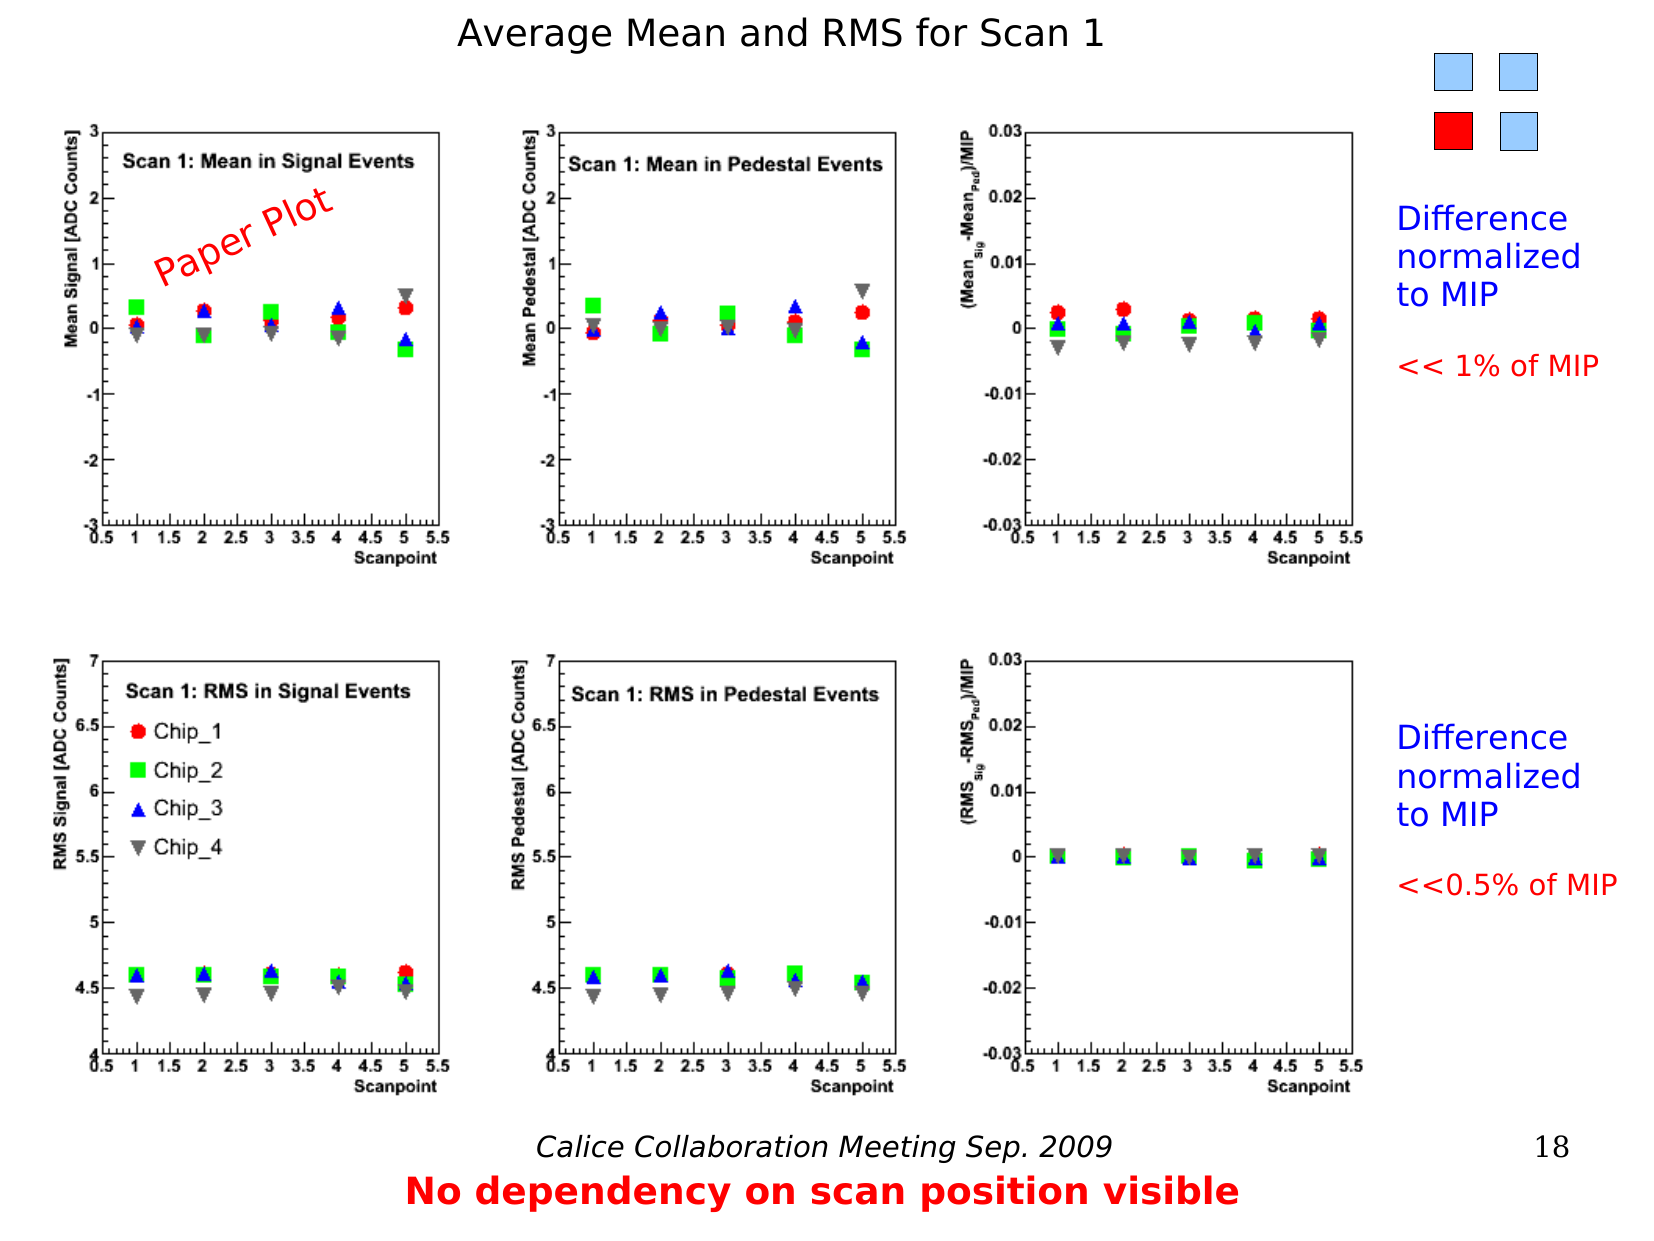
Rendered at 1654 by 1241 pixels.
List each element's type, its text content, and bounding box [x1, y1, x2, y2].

text_box Difference normalized to MIP <<0.5% of MIP [1381, 711, 1633, 945]
text_box Average Mean and RMS for Scan 1 [442, 4, 1107, 64]
picture [35, 76, 1405, 1133]
text_box Difference normalized to MIP << 1% of MIP [1381, 191, 1613, 425]
text_box [1500, 112, 1538, 151]
text_box Paper Plot [131, 165, 352, 310]
text_box [1499, 53, 1538, 91]
text_box [1434, 53, 1473, 91]
text_box No dependency on scan position visible [389, 1162, 1238, 1221]
text_box [1434, 112, 1473, 150]
